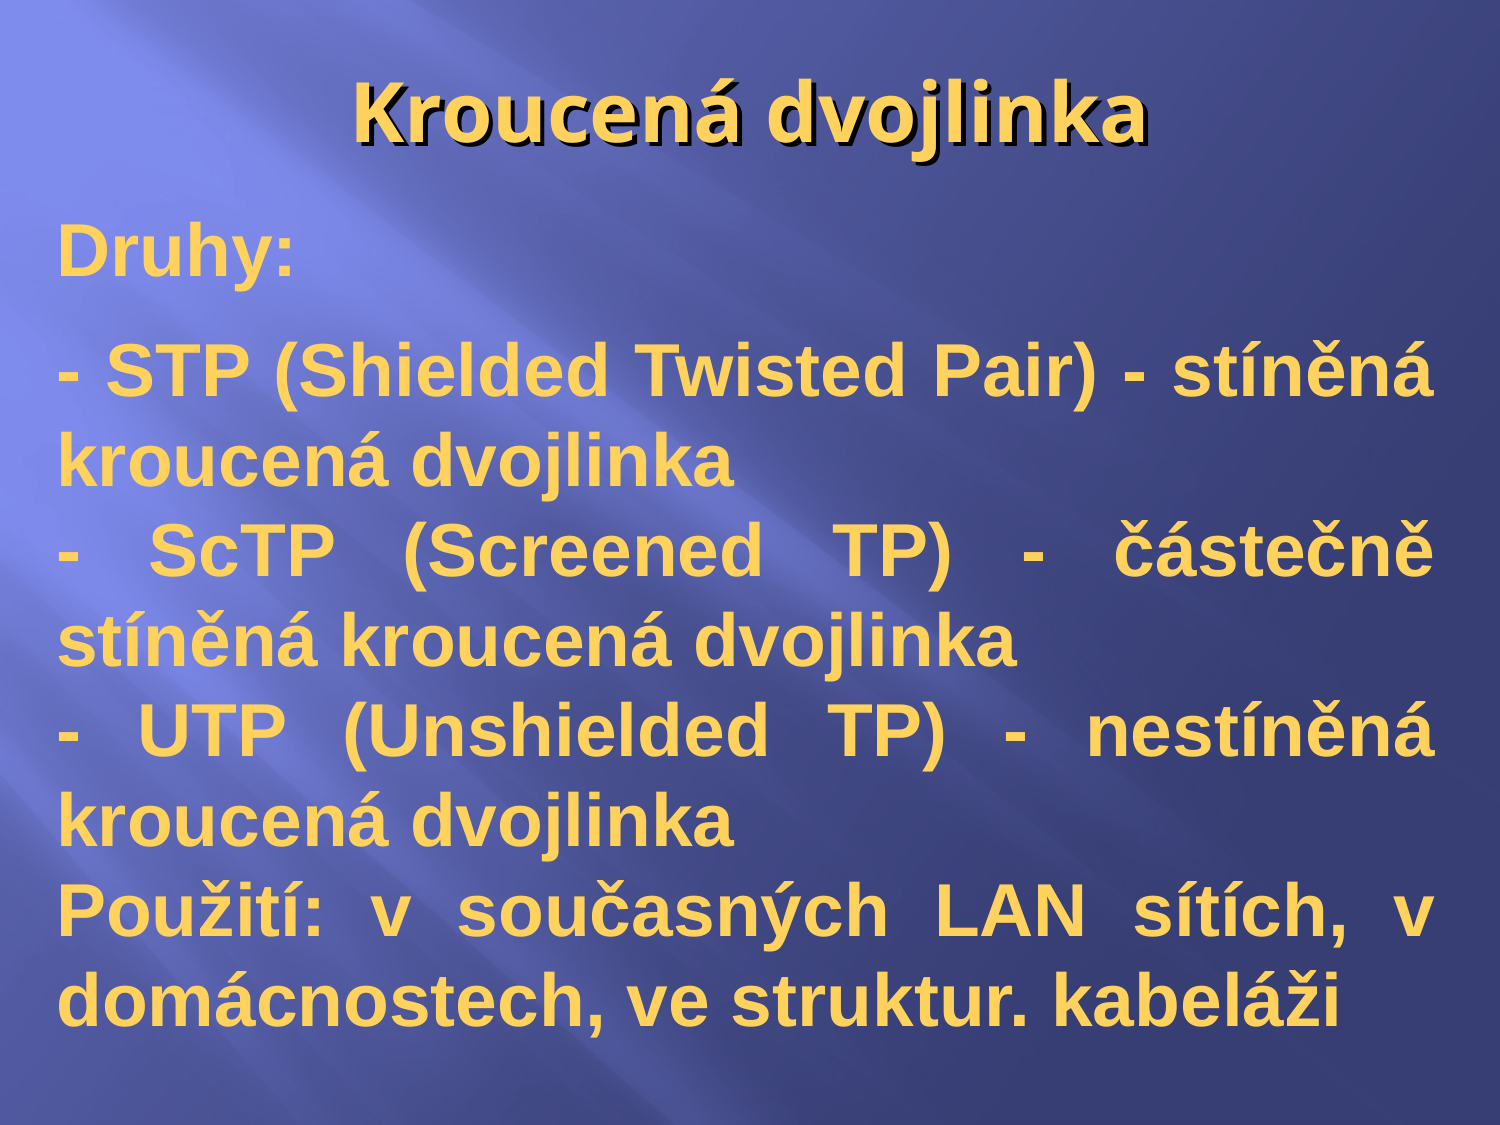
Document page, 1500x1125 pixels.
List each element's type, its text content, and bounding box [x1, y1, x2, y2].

title Kroucená dvojlinka [64, 45, 1436, 172]
text_box Druhy: - STP (Shielded Twisted Pair) - stíněná kroucená dvojlinka - ScTP (Screened TP) - částečně stíněná kroucená dvojlinka - UTP (Unshielded TP) - nestíněná kroucená dvojlinka Použití: v současných LAN sítích, v domácnostech, ve struktur. kabeláži [41, 172, 1459, 1071]
